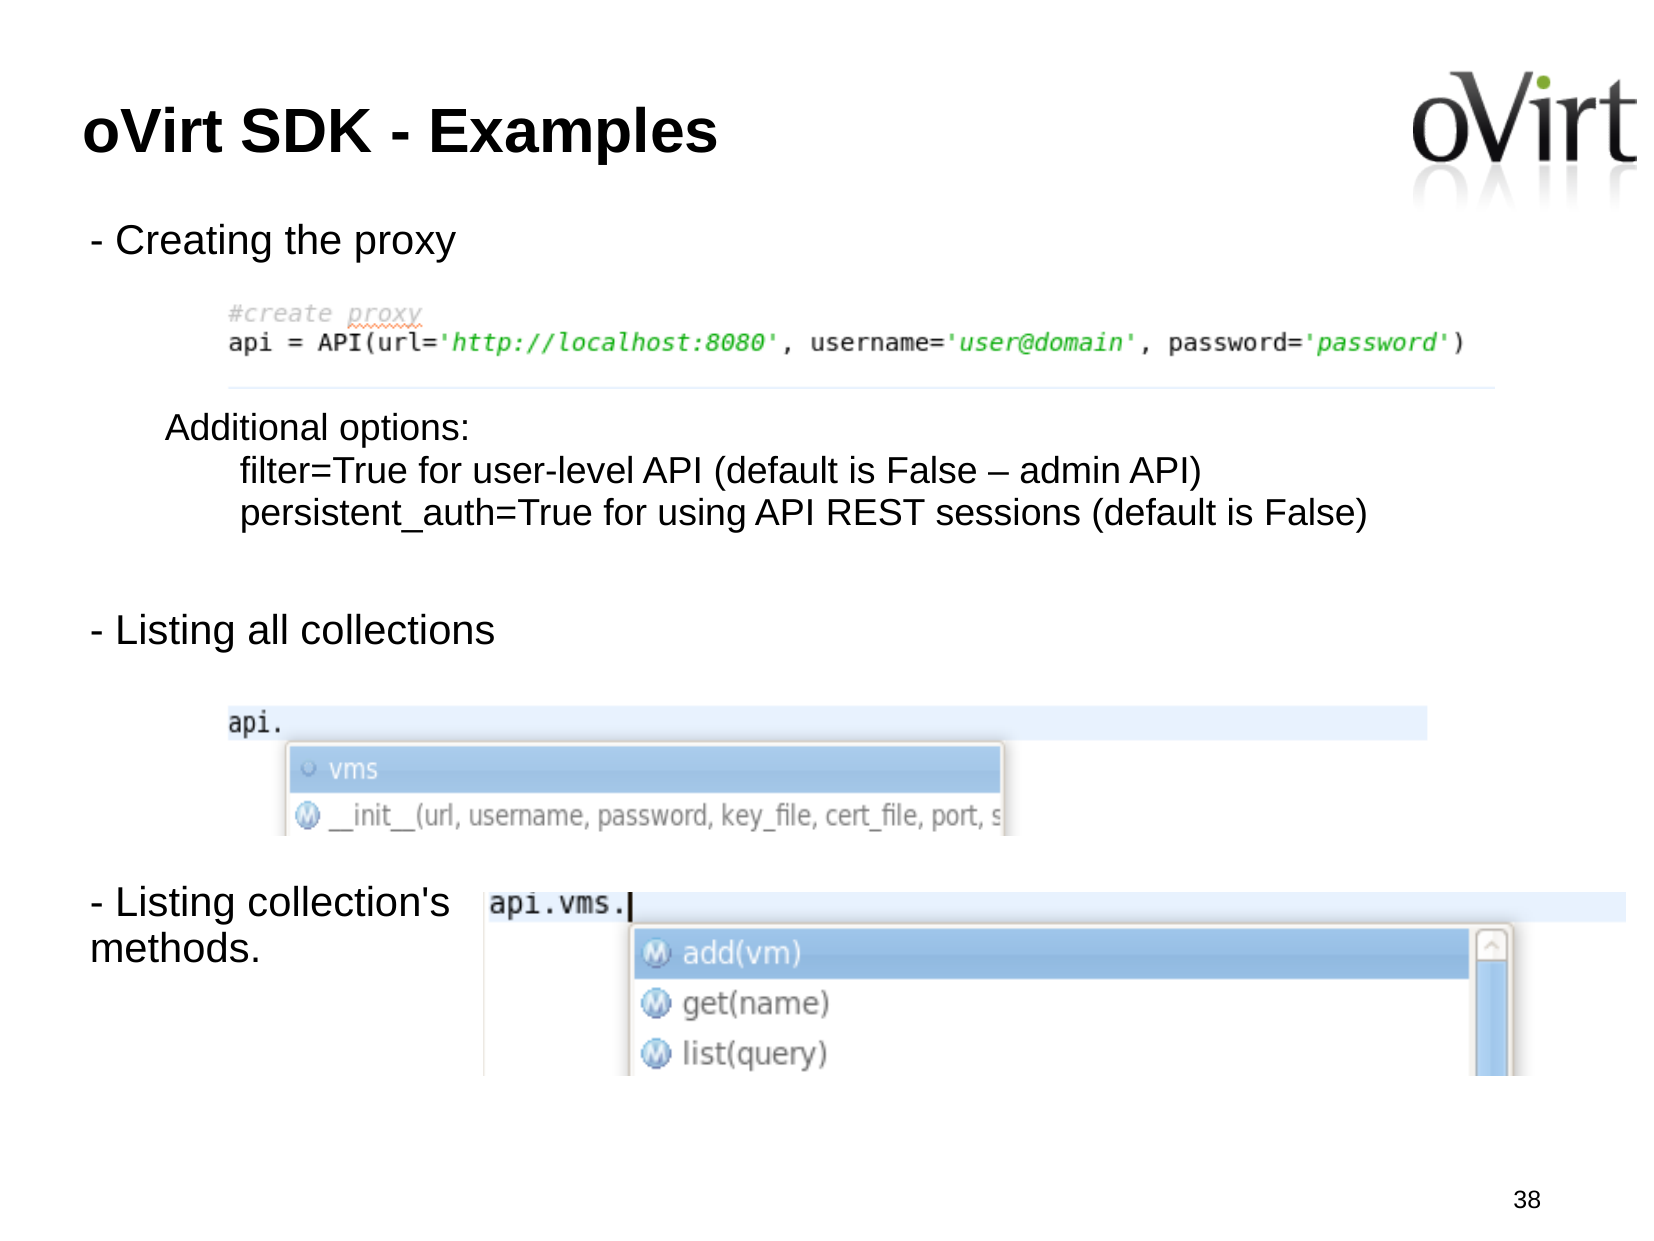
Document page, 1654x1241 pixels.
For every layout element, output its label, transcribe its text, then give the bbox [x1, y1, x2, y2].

text_box - Listing collection's methods. [75, 870, 638, 979]
picture [225, 682, 1428, 836]
picture [225, 298, 1495, 389]
title oVirt SDK - Examples [82, 37, 1571, 226]
picture [1571, 63, 1637, 212]
picture [483, 892, 1626, 1076]
text_box - Listing all collections [75, 599, 526, 661]
text_box - Creating the proxy Additional options: filter=True for user-level API (default is False – admin API) persistent_auth=True for using API REST sessions (default is False) [75, 209, 1458, 583]
